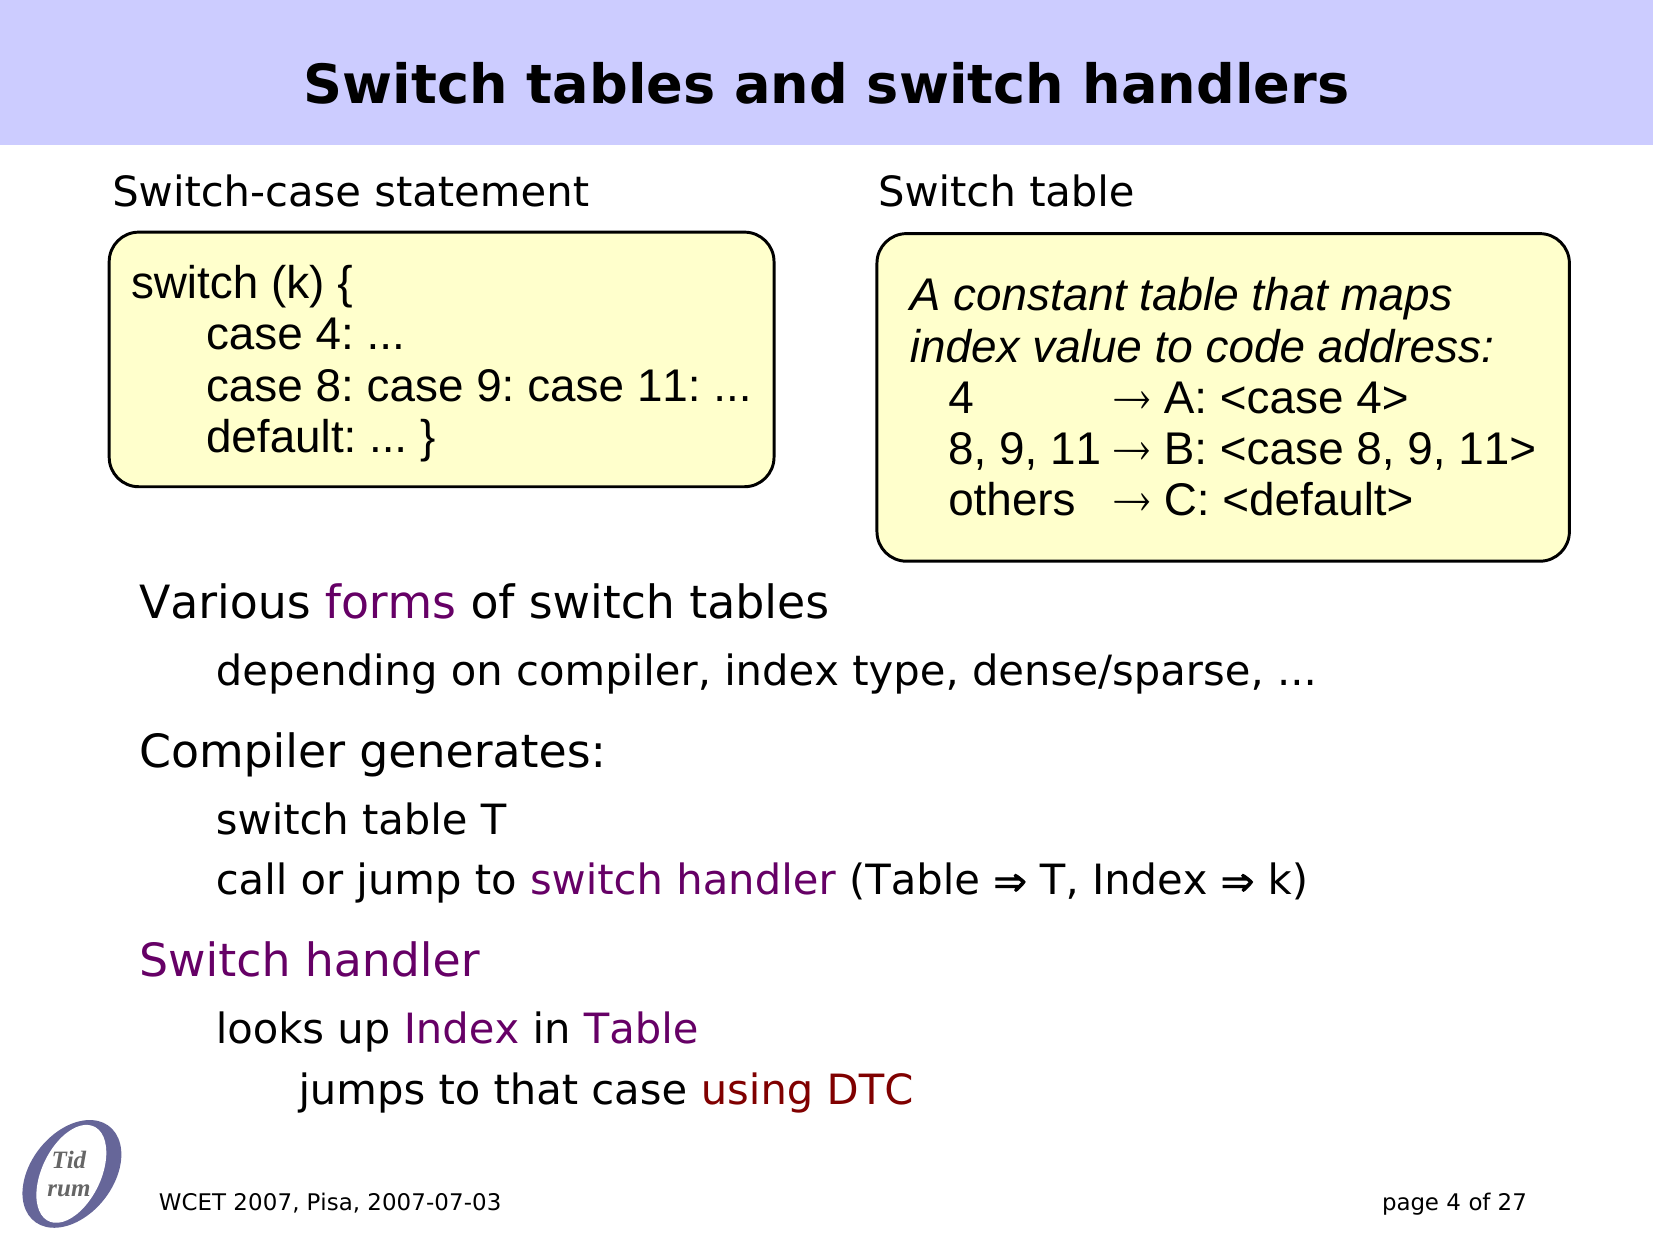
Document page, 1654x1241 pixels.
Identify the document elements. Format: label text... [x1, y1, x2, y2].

list Various forms of switch tables depending on compiler, index type, dense/sparse, ... Compiler generates: switch table T call or jump to switch handler (Table  T, Index  k) Switch handler looks up Index in Table jumps to that case using DTC [121, 575, 1547, 1137]
text_box switch (k) { case 4: ... case 8: case 9: case 11: ... default: ... } [109, 232, 775, 487]
text_box Switch table [825, 162, 1188, 223]
title Switch tables and switch handlers [121, 43, 1533, 126]
text_box Switch-case statement [100, 162, 602, 223]
text_box A constant table that maps index value to code address: 4  A: <case 4> 8, 9, 11  B: <case 8, 9, 11> others  C: <default> [876, 233, 1570, 562]
